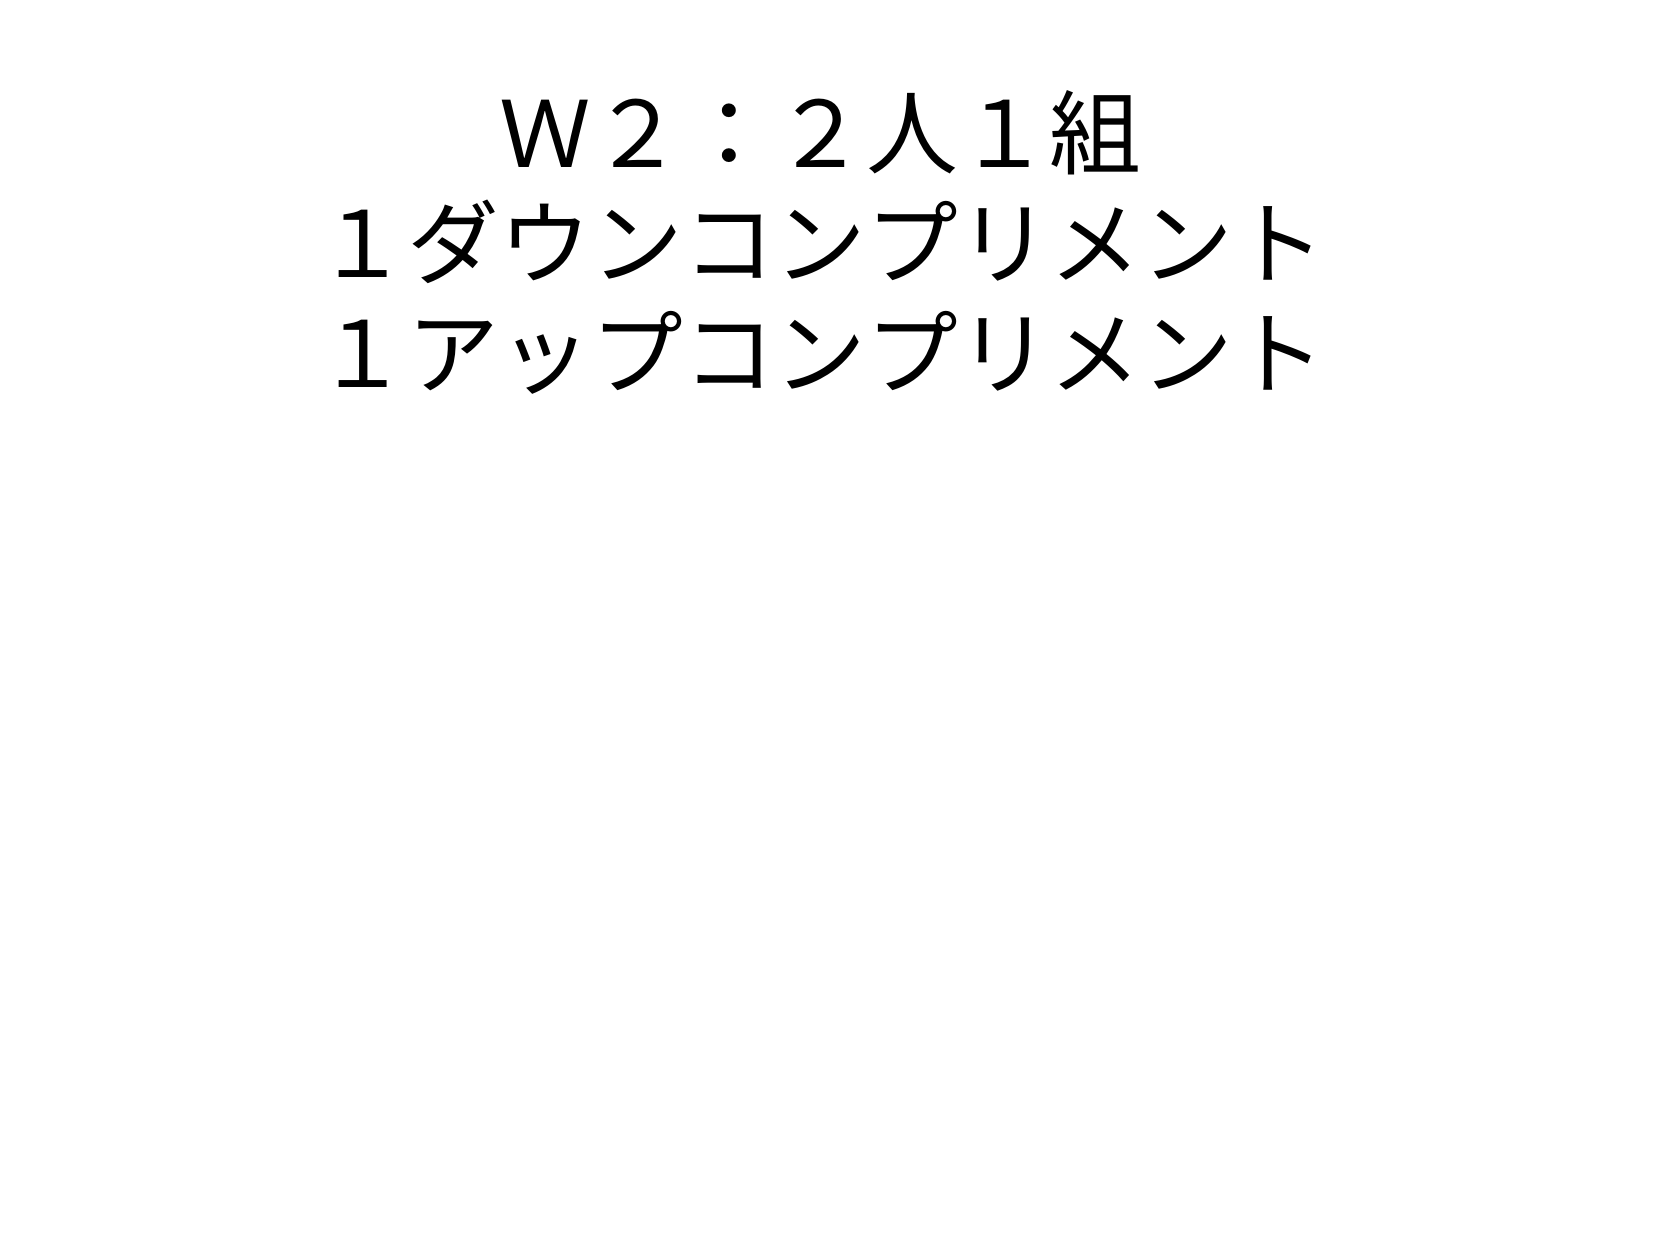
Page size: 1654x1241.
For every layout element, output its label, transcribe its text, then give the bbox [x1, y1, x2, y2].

title Ｗ２：２人１組 １ダウンコンプリメント １アップコンプリメント [76, 68, 1565, 414]
